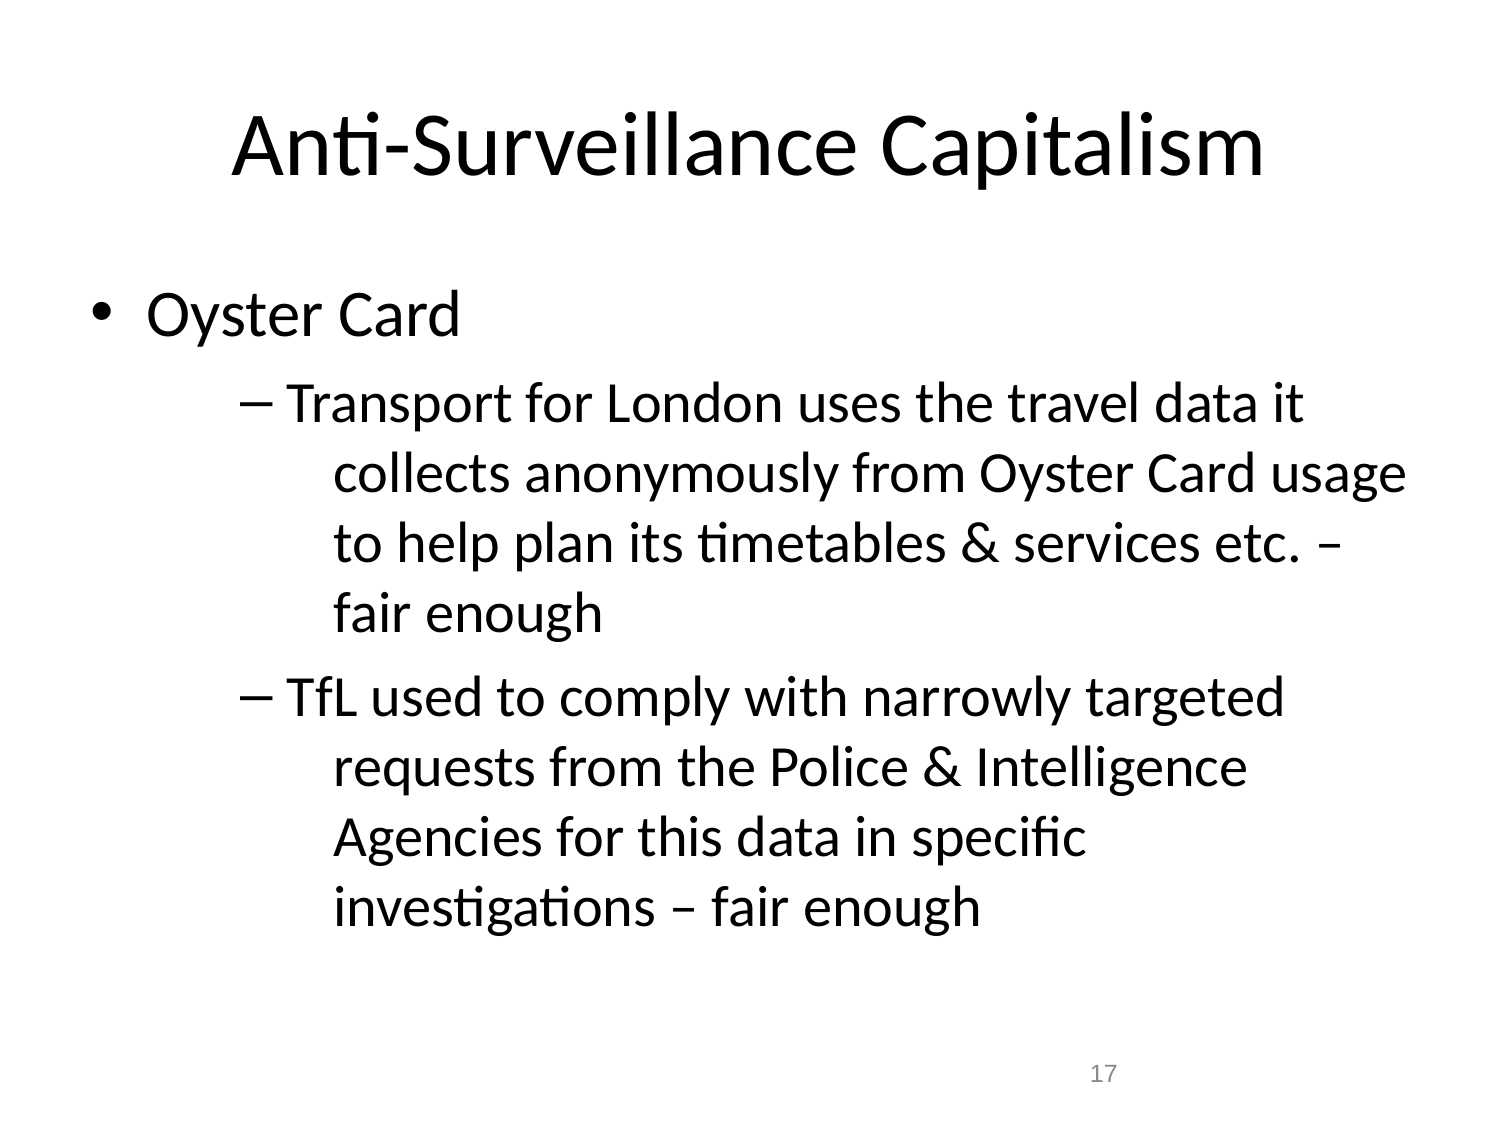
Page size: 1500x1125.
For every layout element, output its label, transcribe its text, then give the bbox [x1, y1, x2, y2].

list Oyster Card Transport for London uses the travel data it collects anonymously from Oyster Card usage to help plan its timetables & services etc. – fair enough TfL used to comply with narrowly targeted requests from the Police & Intelligence Agencies for this data in specific investigations – fair enough [75, 262, 1426, 1005]
title Anti-Surveillance Capitalism [75, 45, 1426, 233]
text_box 10 [1074, 1042, 1426, 1103]
